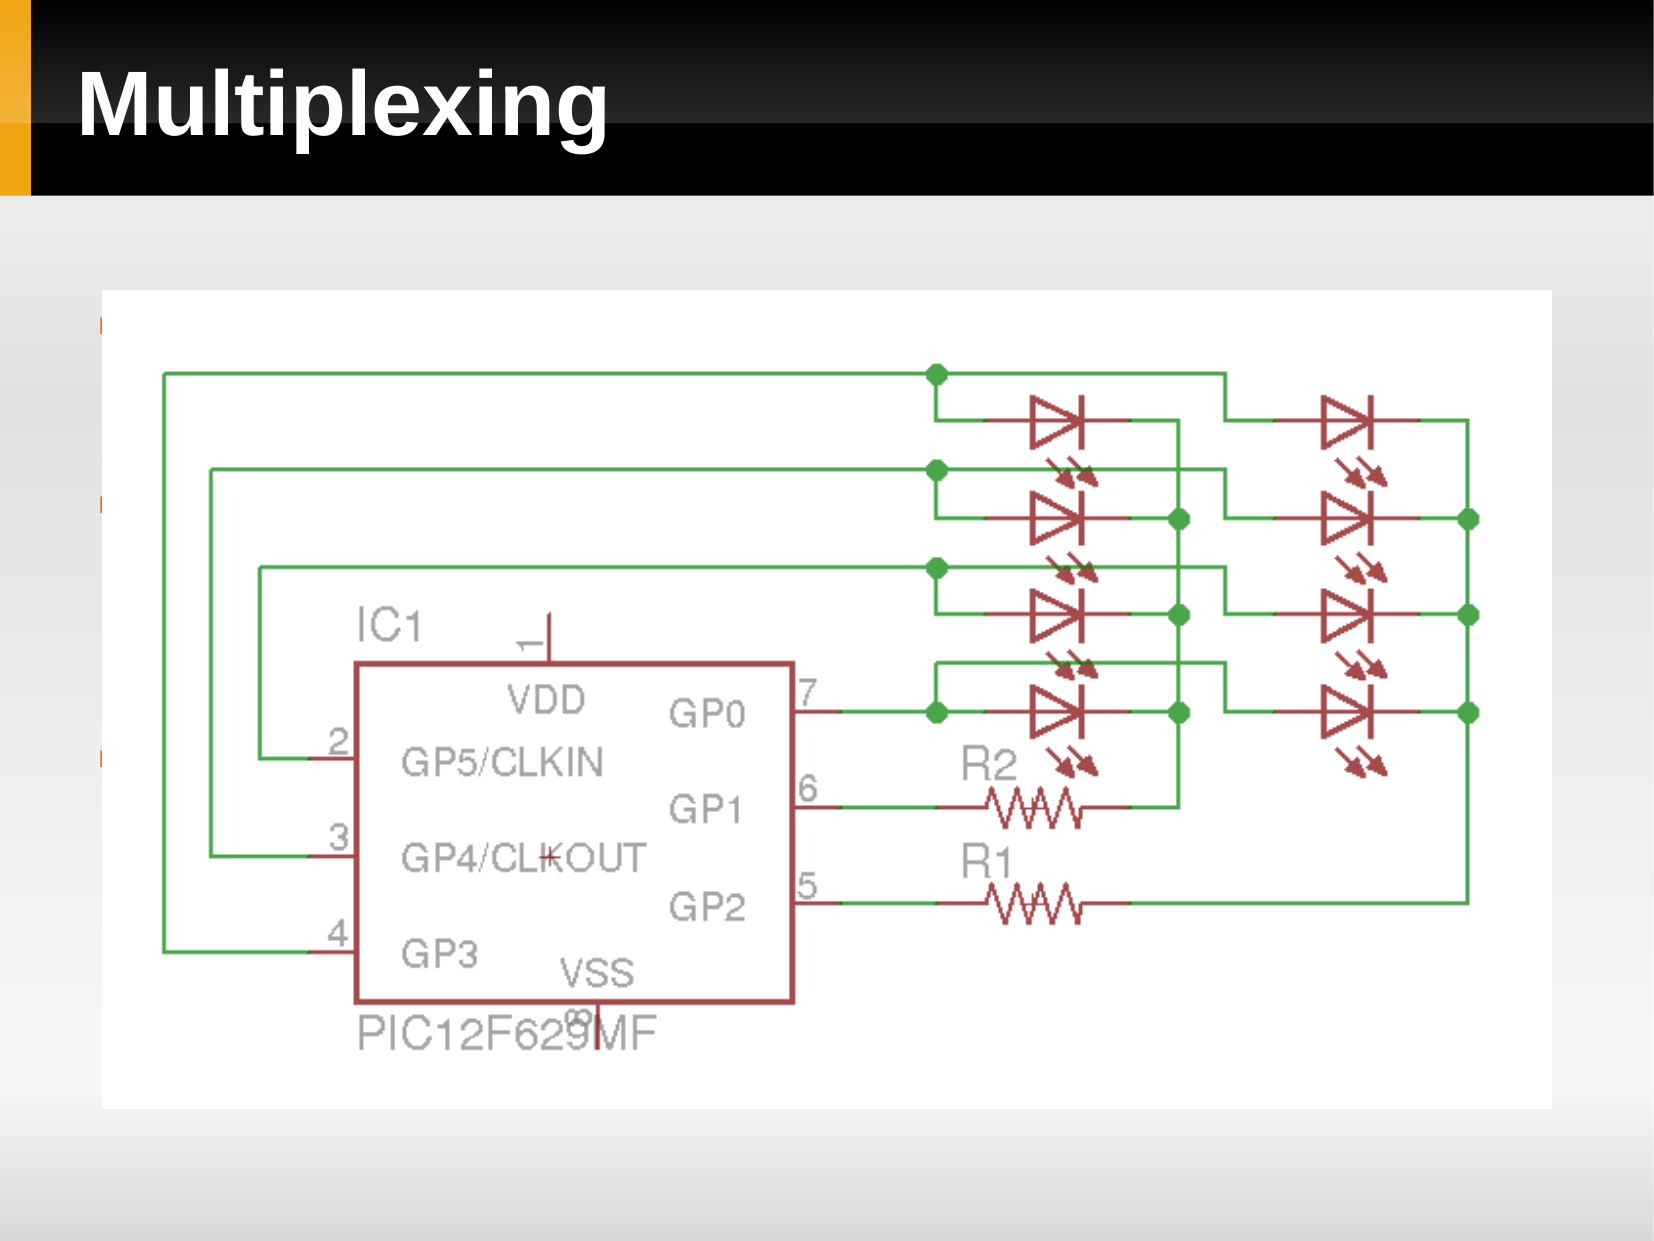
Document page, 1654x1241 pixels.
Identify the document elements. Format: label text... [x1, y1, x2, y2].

list ”re-using” I/O in combinations Common for large LED arrays or 7-segment displays More complex method known as ”charlieplexing” Even more combinations [82, 290, 326, 1107]
picture [0, 0, 1654, 1241]
title Multiplexing [76, 7, 1565, 200]
